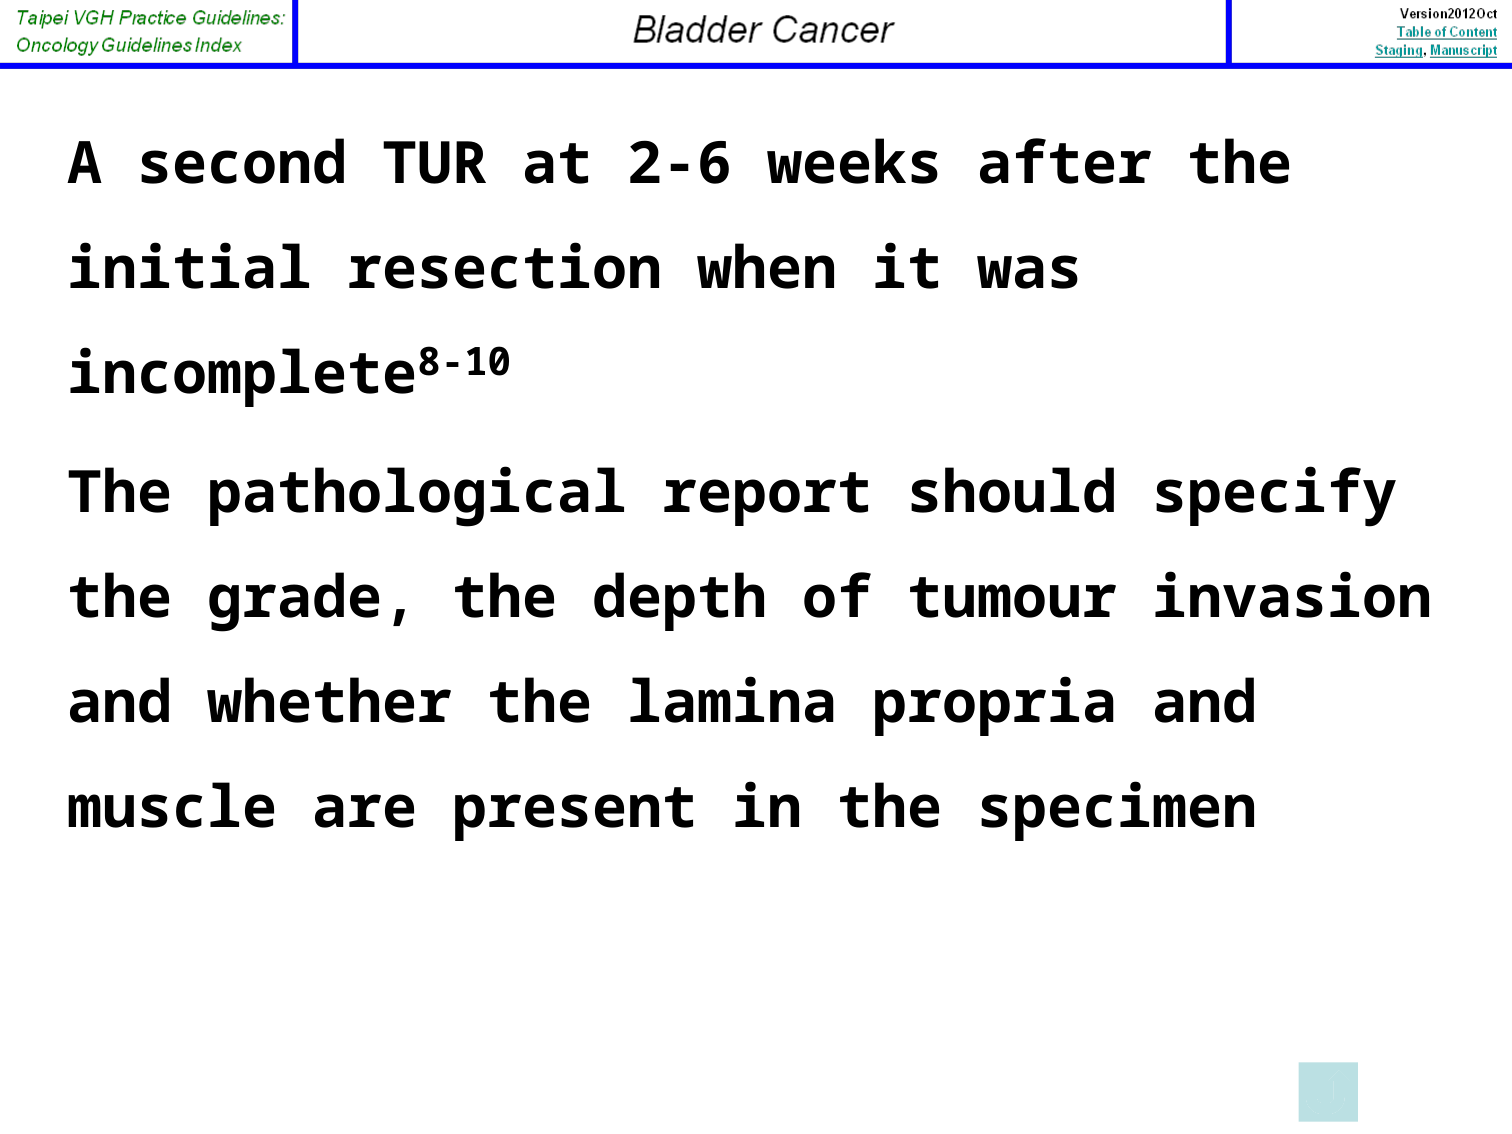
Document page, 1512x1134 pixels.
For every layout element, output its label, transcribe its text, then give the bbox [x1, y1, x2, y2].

subtitle A second TUR at 2-6 weeks after the initial resection when it was incomplete8-10 The pathological report should specify the grade, the depth of tumour invasion and whether the lamina propria and muscle are present in the specimen [52, 82, 1477, 792]
